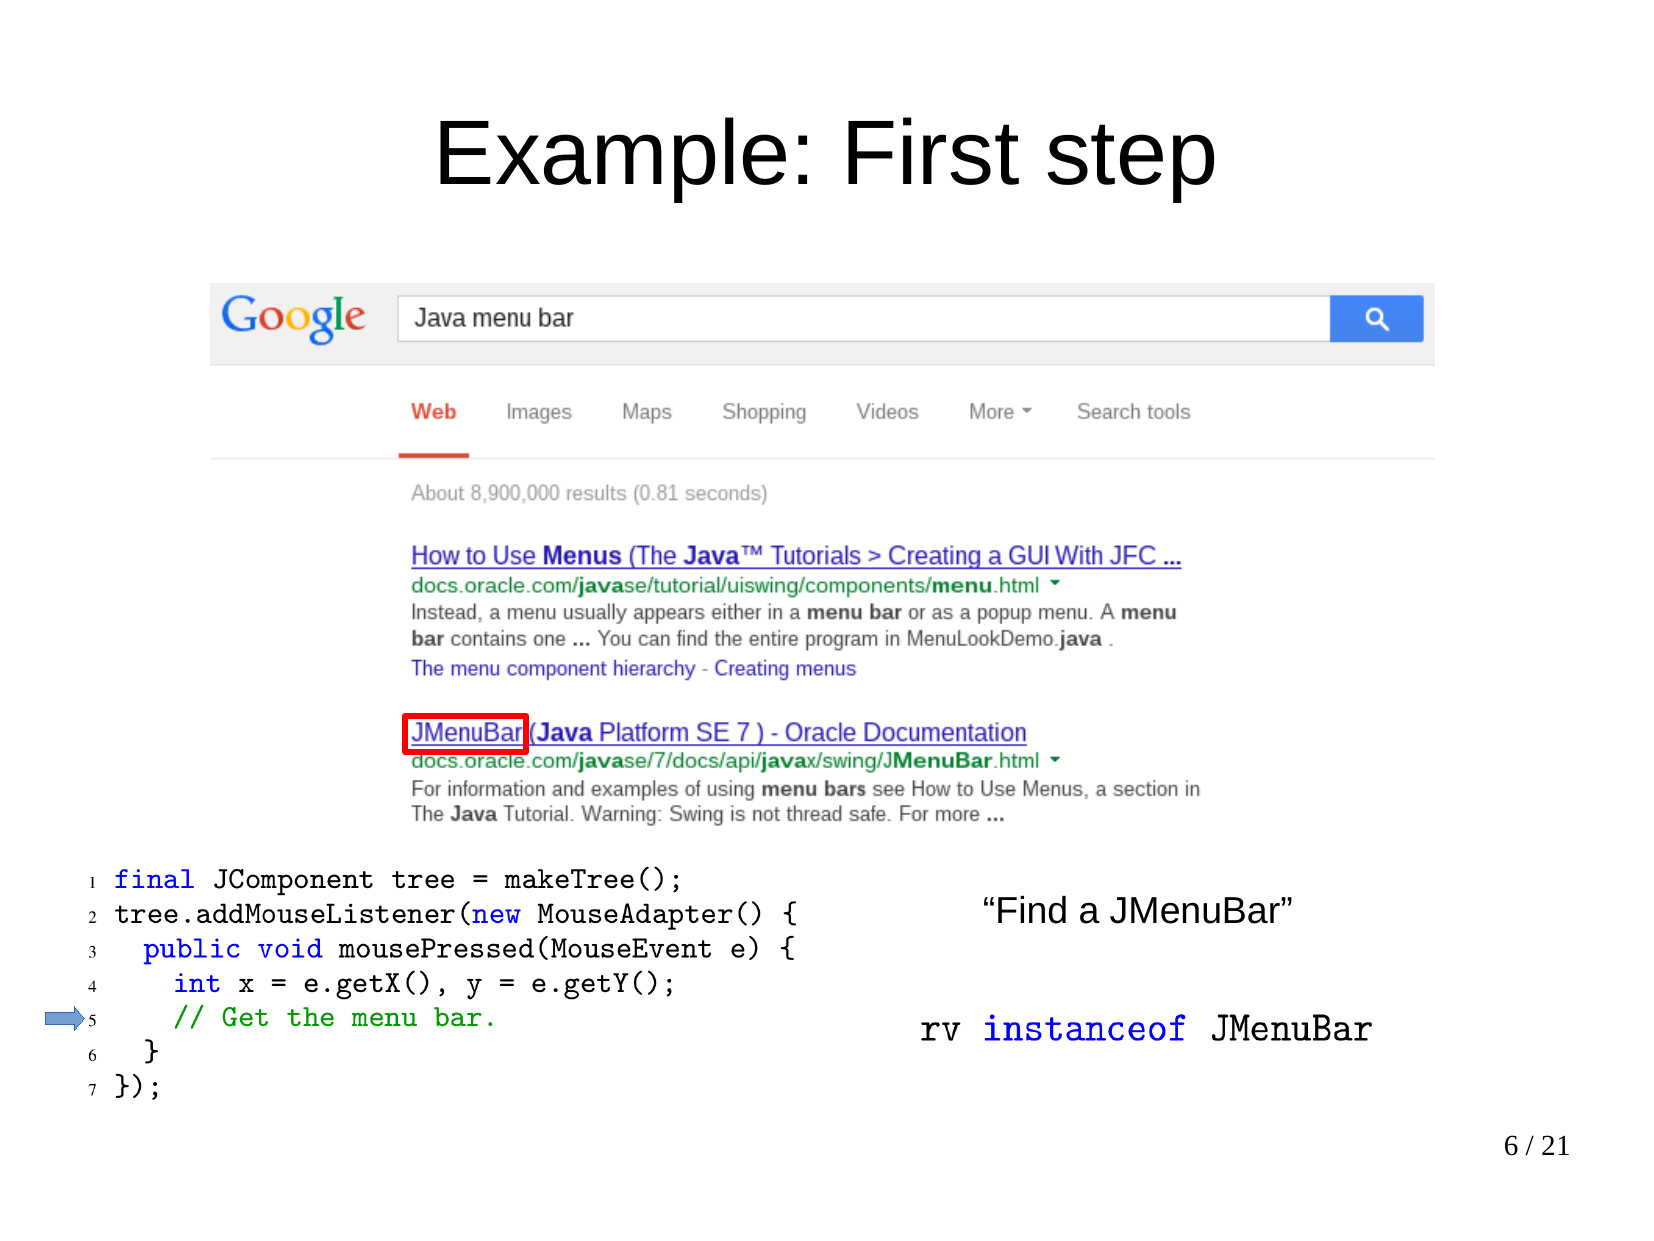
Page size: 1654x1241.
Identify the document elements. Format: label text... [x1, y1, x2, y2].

picture [921, 1014, 1372, 1041]
picture [88, 866, 796, 1100]
picture [210, 283, 1435, 841]
title Example: First step [82, 49, 1571, 257]
text_box “Find a JMenuBar” [968, 882, 1308, 940]
text_box [45, 1006, 85, 1031]
